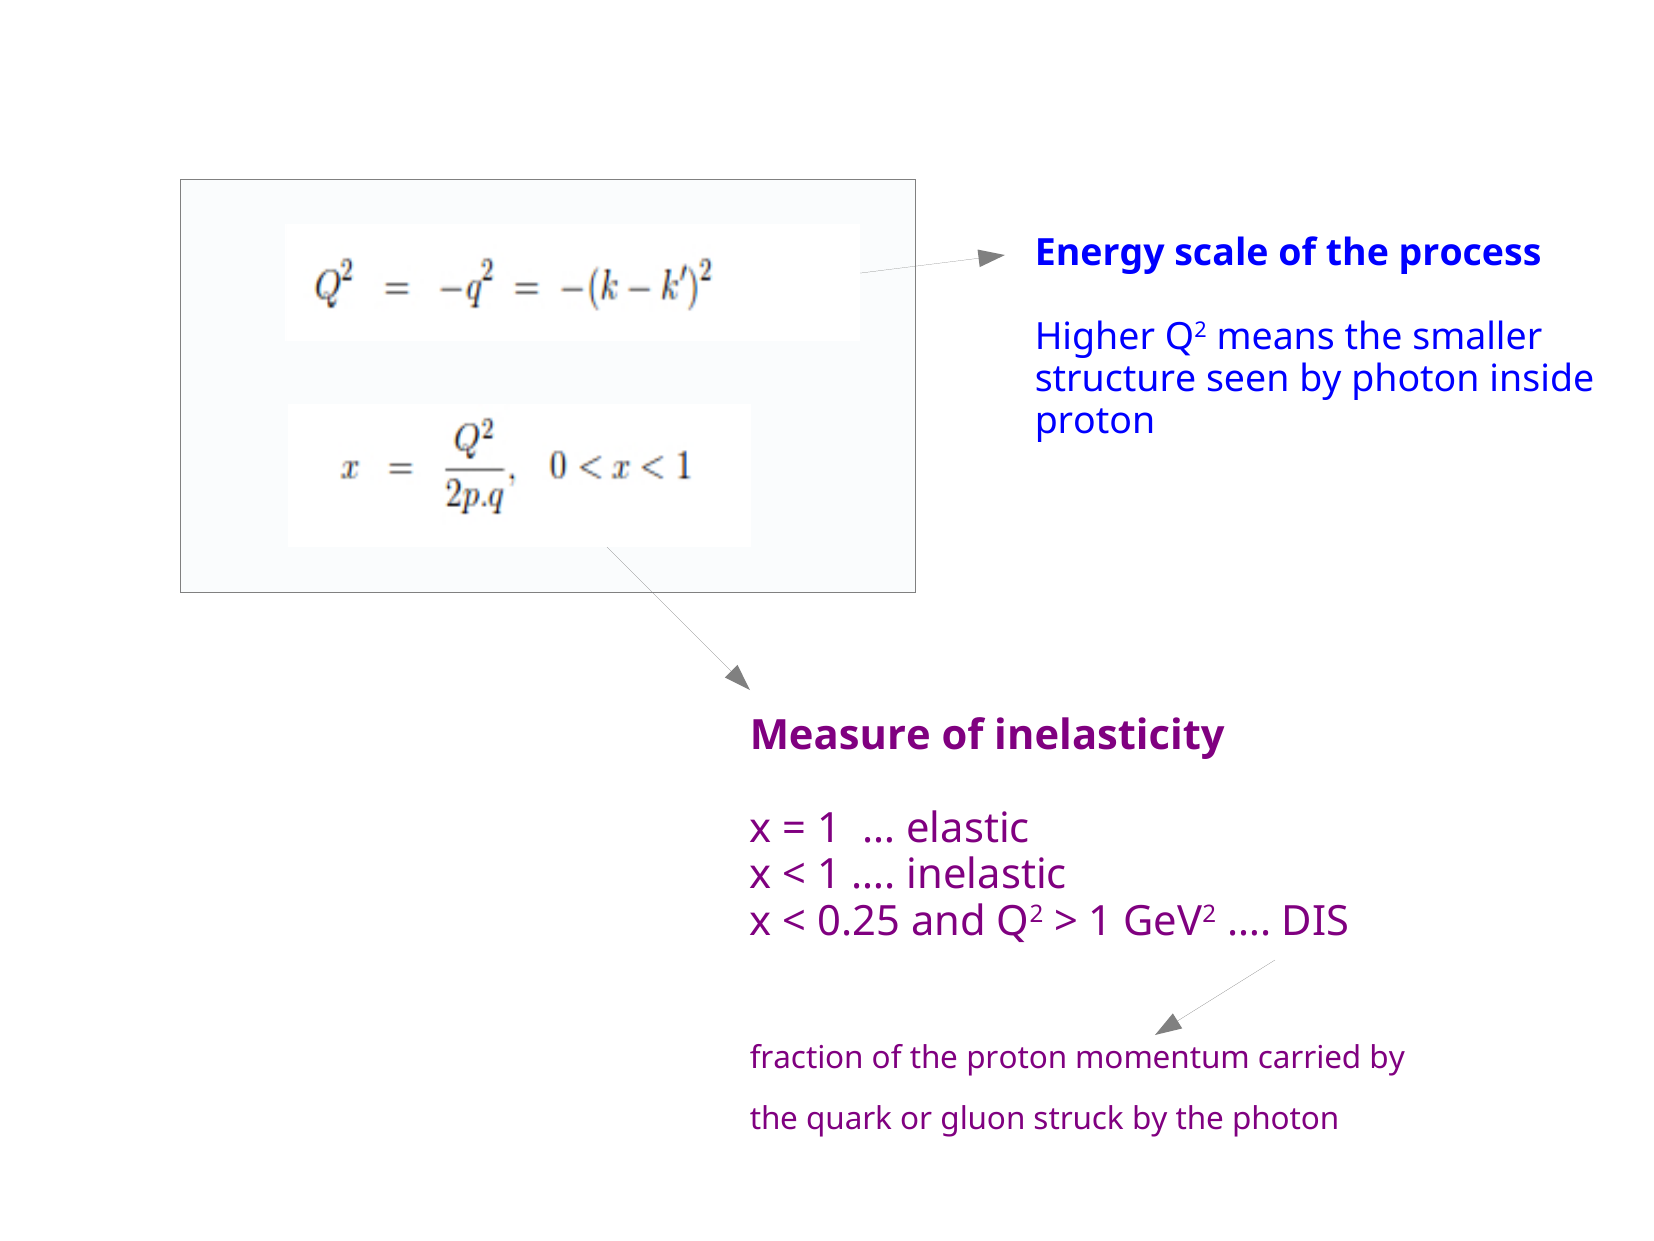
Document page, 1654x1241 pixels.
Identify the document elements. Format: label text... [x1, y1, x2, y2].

text_box [180, 179, 916, 593]
text_box [644, 267, 916, 593]
text_box Measure of inelasticity x = 1 … elastic x < 1 …. inelastic x < 0.25 and Q2 > 1 GeV2 …. DIS fraction of the proton momentum carried by the quark or gluon struck by the photon [735, 705, 1460, 1166]
text_box Energy scale of the process Higher Q2 means the smaller structure seen by photon inside proton [1020, 225, 1621, 449]
picture [189, 202, 901, 582]
